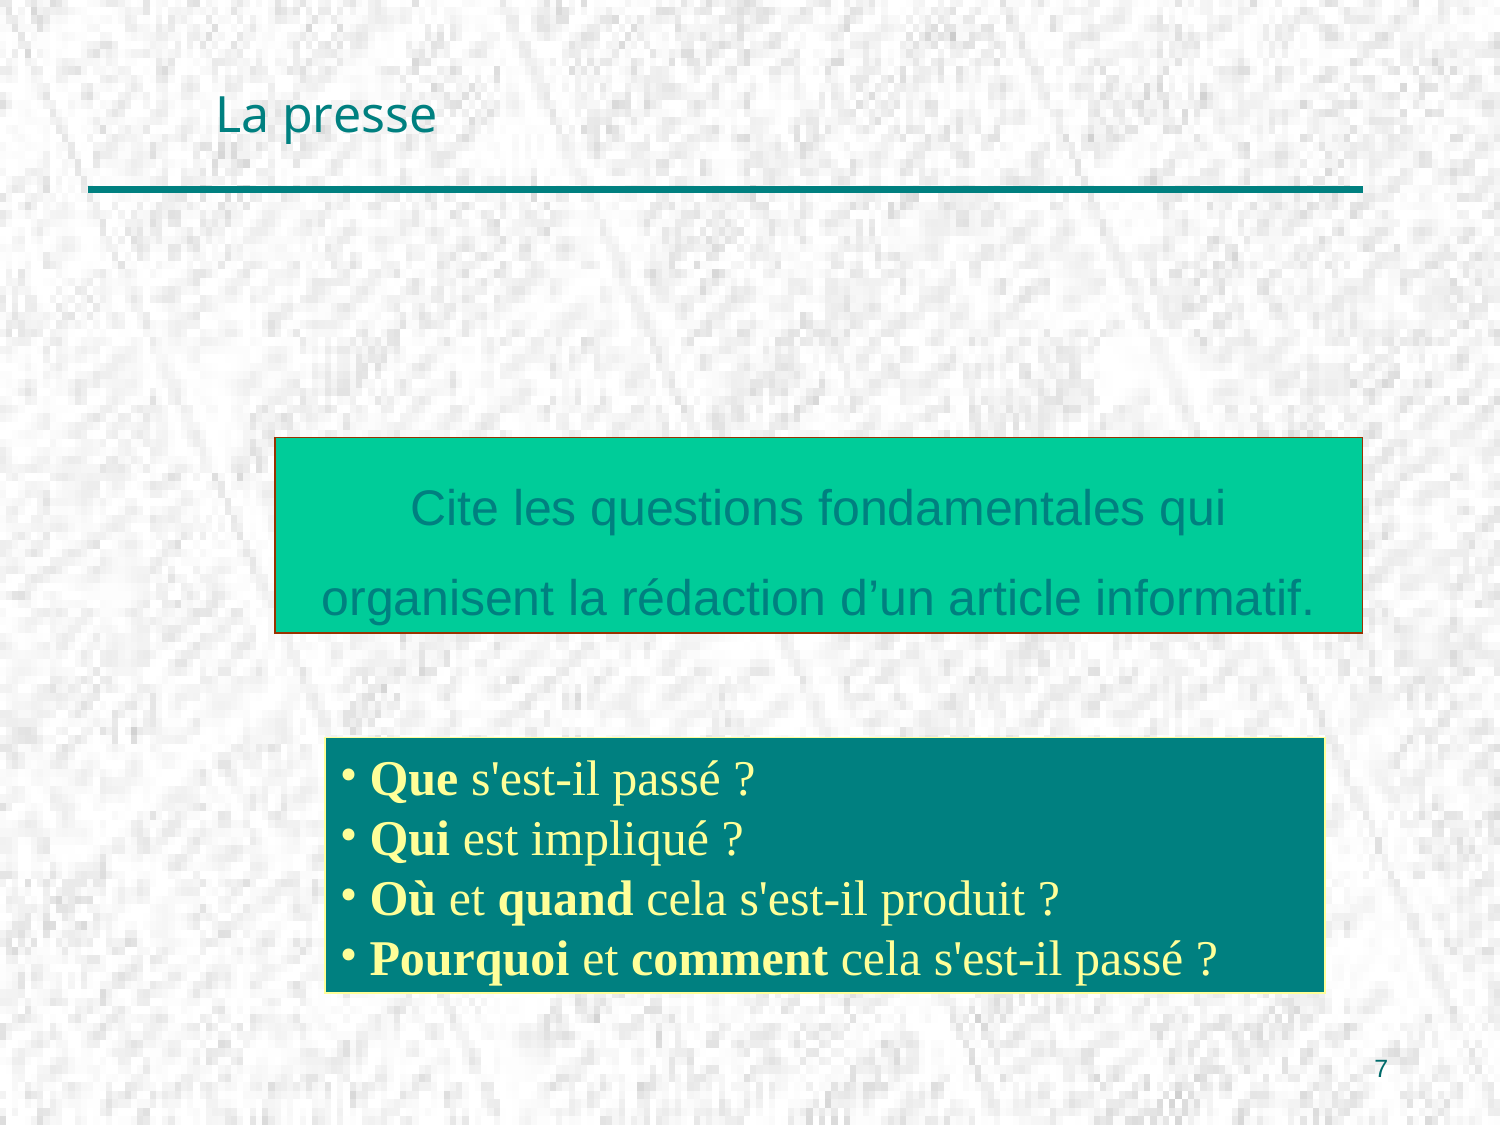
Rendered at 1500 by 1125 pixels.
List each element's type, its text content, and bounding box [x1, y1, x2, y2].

picture [0, 0, 1500, 1125]
text_box Que s'est-il passé ? Qui est impliqué ? Où et quand cela s'est-il produit ? Pourquoi et comment cela s'est-il passé ? [324, 737, 1326, 993]
text_box Cite les questions fondamentales qui organisent la rédaction d’un article informatif. [274, 437, 1363, 633]
text_box La presse [200, 74, 454, 151]
